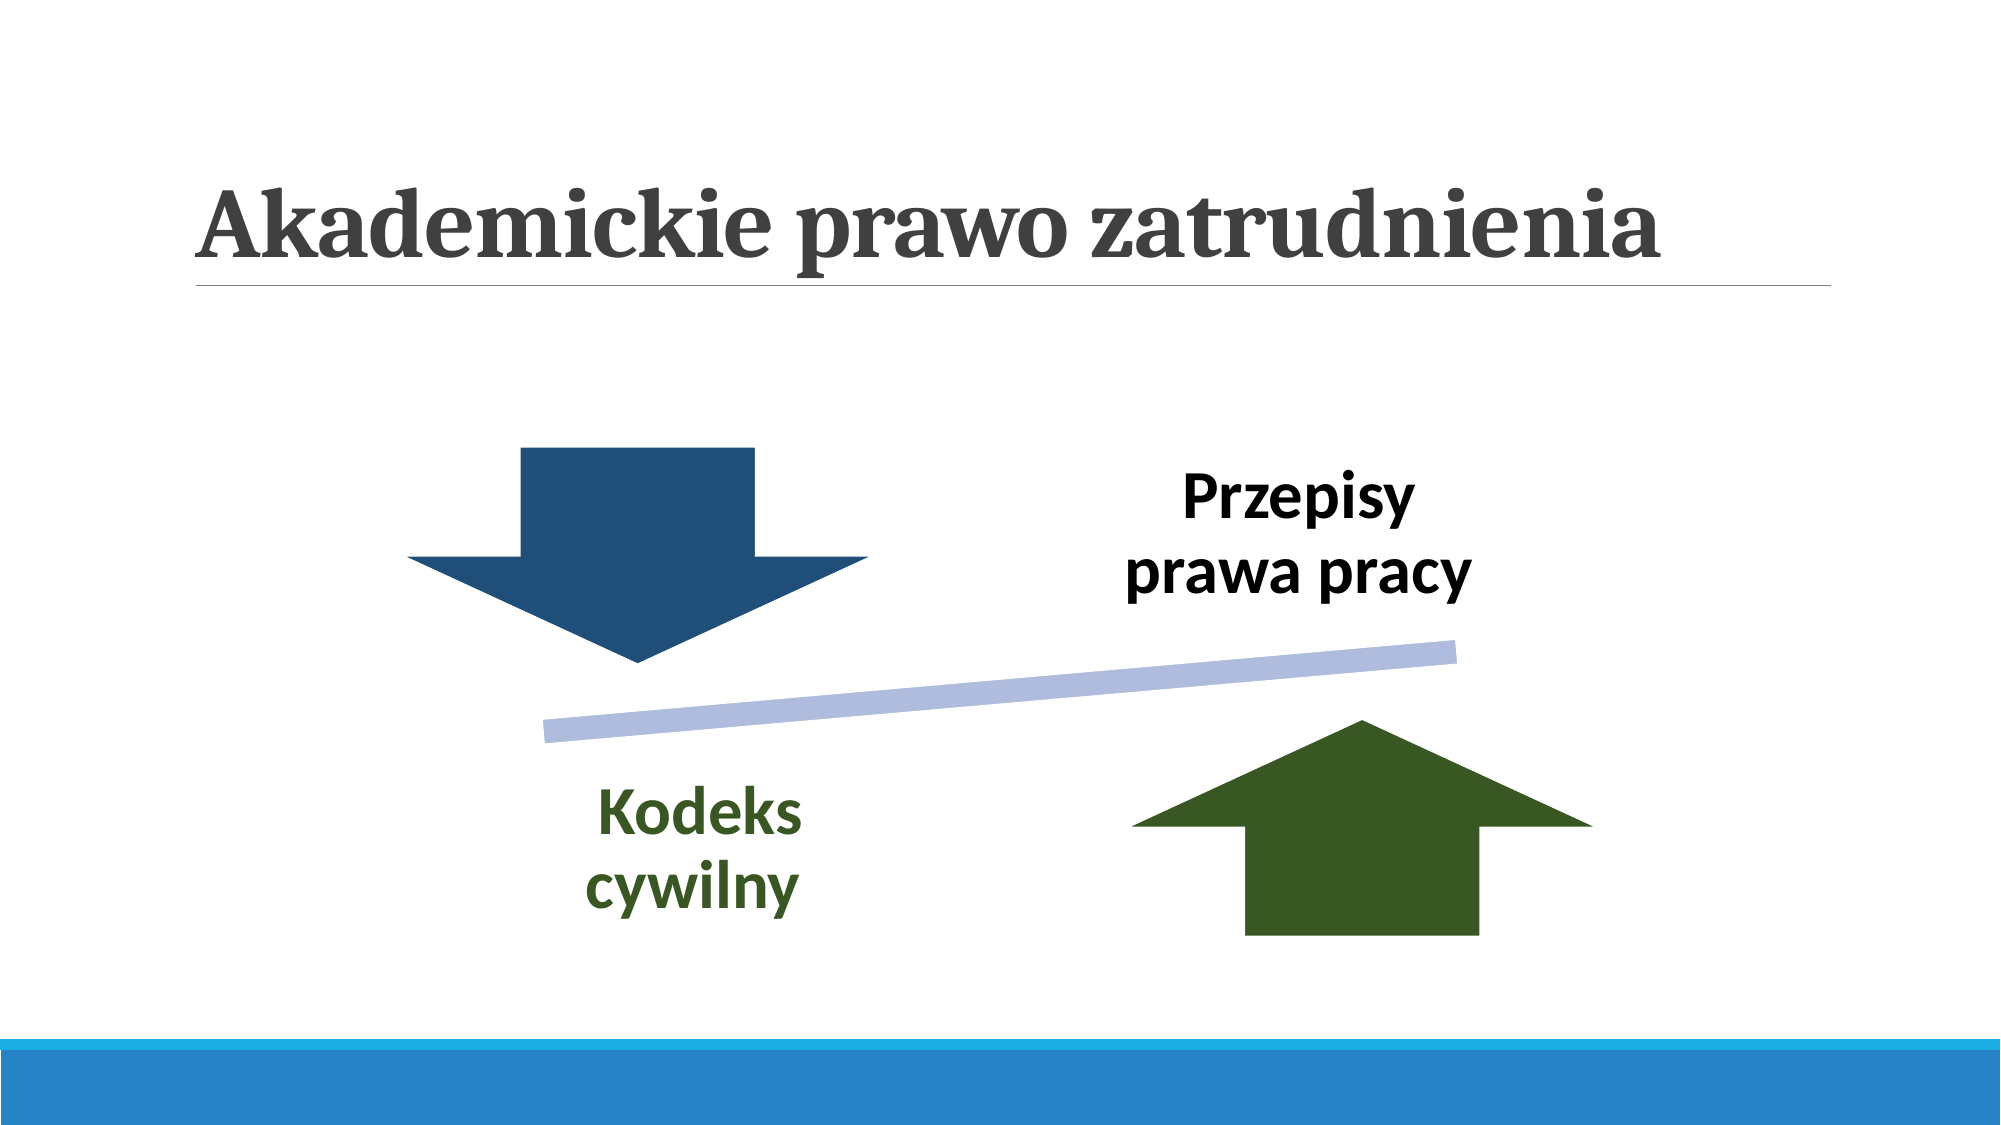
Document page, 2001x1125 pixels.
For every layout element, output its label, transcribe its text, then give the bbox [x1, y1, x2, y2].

text_box [541, 649, 1459, 735]
text_box Kodeks cywilny [448, 735, 953, 964]
title Akademickie prawo zatrudnienia [180, 47, 1831, 286]
text_box [1125, 718, 1599, 937]
text_box Przepisy prawa pracy [1047, 419, 1552, 649]
text_box [401, 446, 874, 665]
